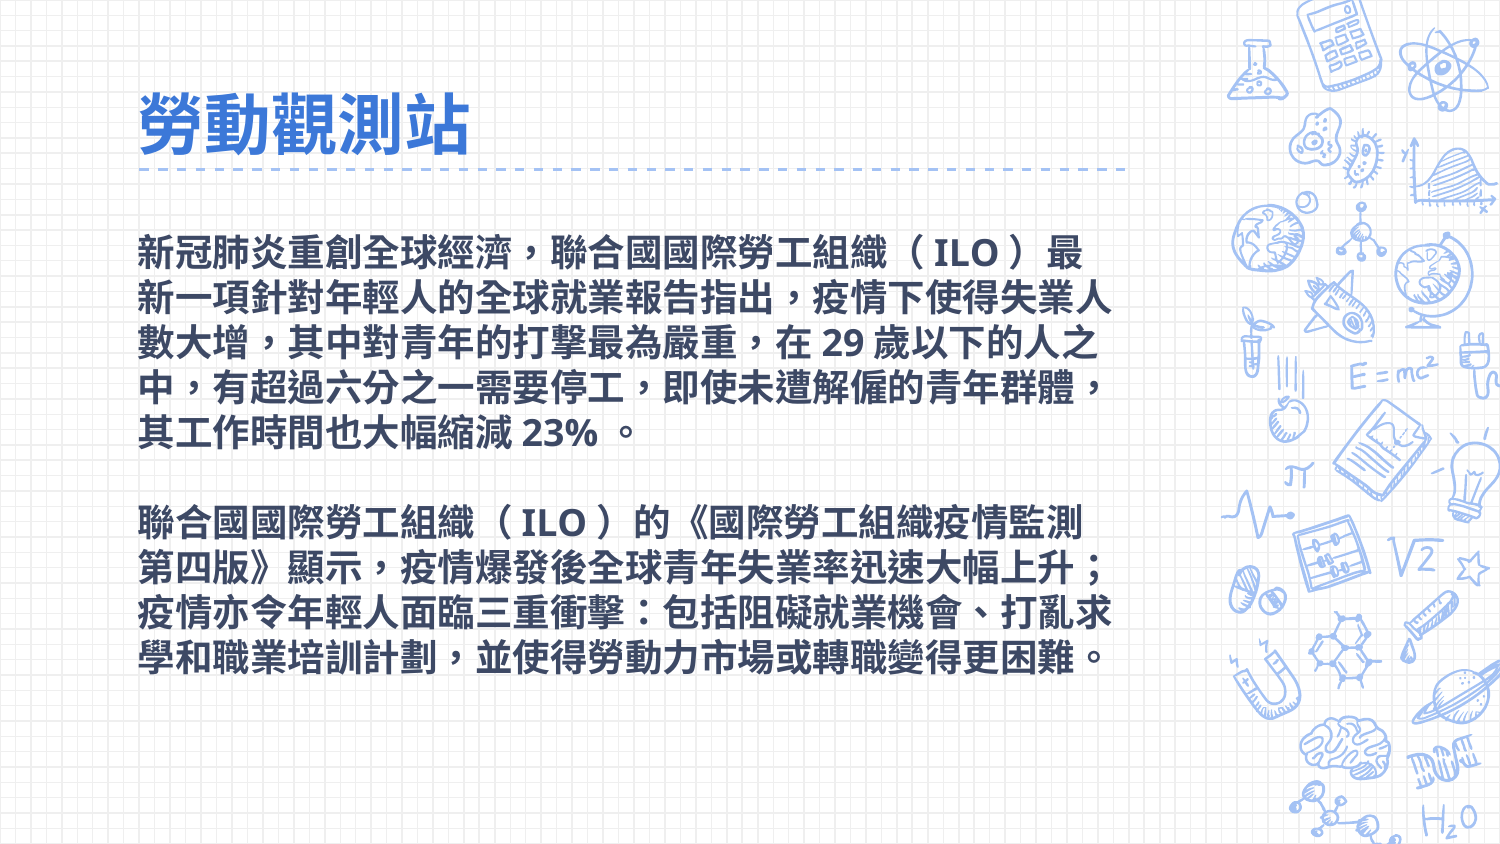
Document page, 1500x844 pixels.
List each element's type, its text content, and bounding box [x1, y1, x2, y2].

list 新冠肺炎重創全球經濟，聯合國國際勞工組織（ILO）最新一項針對年輕人的全球就業報告指出，疫情下使得失業人數大增，其中對青年的打撃最為嚴重，在29歲以下的人之中，有超過六分之一需要停工，即使未遭解僱的青年群體，其工作時間也大幅縮減23%。 聯合國國際勞工組織（ILO）的《國際勞工組織疫情監測第四版》顯示，疫情爆發後全球青年失業率迅速大幅上升；疫情亦令年輕人面臨三重衝擊：包括阻礙就業機會、打亂求學和職業培訓計劃，並使得勞動力市場或轉職變得更困難。 [122, 213, 1131, 807]
title 勞動觀測站 [122, 36, 1131, 178]
